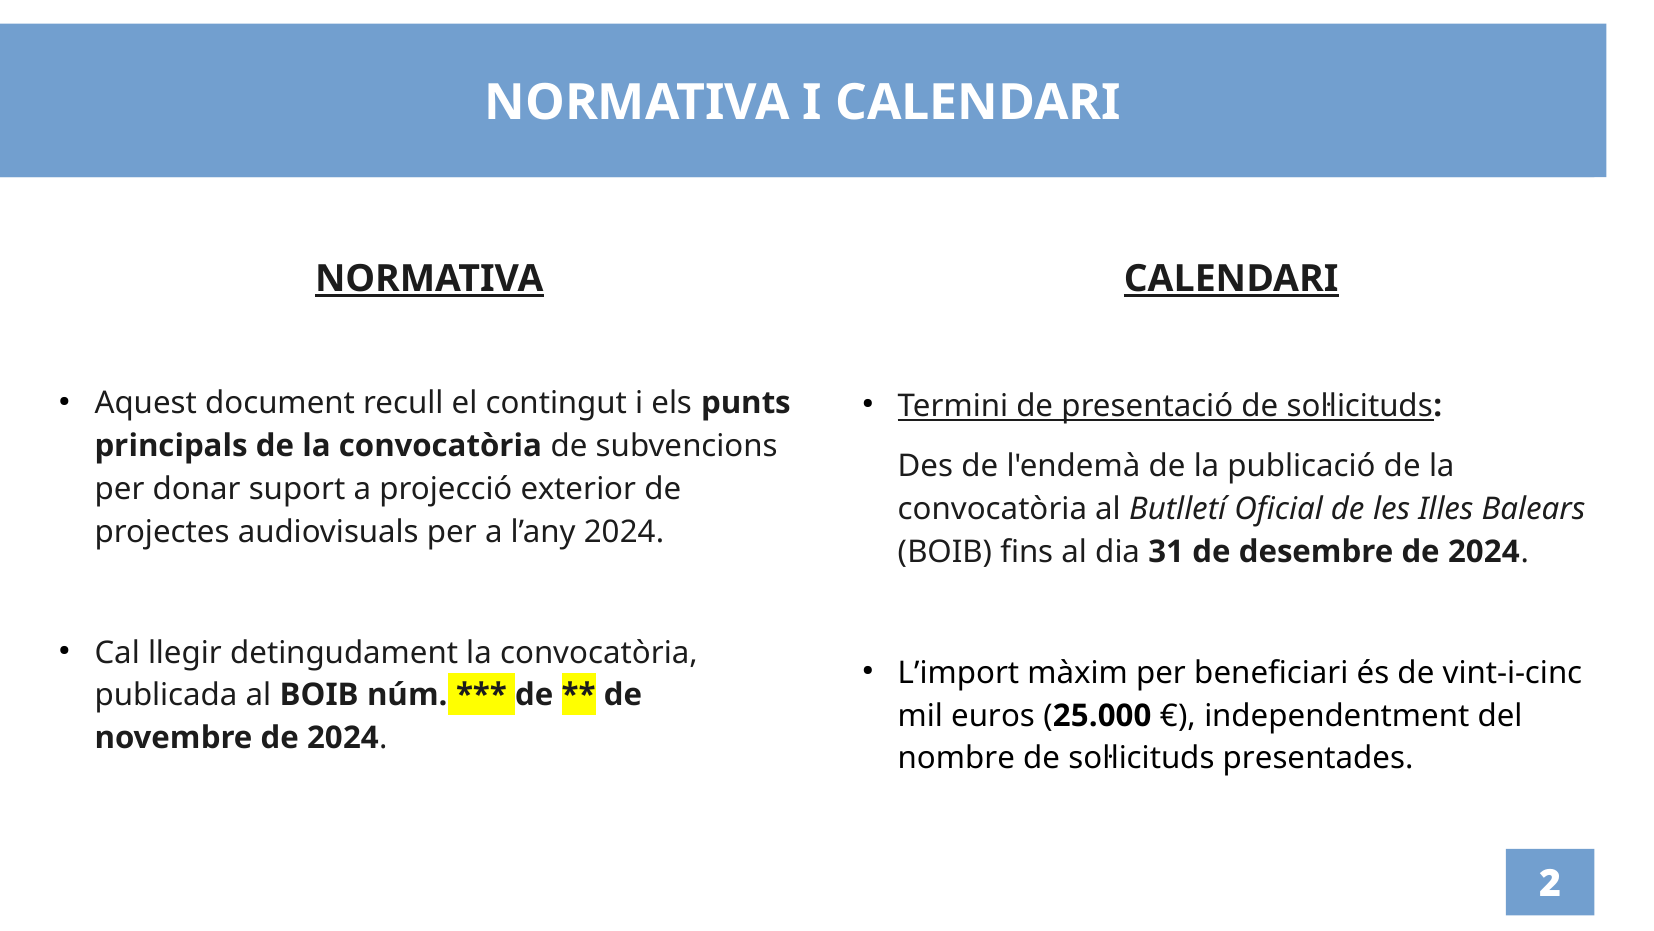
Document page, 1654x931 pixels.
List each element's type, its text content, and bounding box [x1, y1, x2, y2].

title NORMATIVA I CALENDARI [0, 23, 1607, 178]
list CALENDARI Termini de presentació de sol·licituds: Des de l'endemà de la publicació de la convocatòria al Butlletí Oficial de les Illes Balears (BOIB) fins al dia 31 de desembre de 2024. L’import màxim per beneficiari és de vint-i-cinc mil euros (25.000 €), independentment del nombre de sol·licituds presentades. [862, 250, 1601, 827]
list NORMATIVA Aquest document recull el contingut i els punts principals de la convocatòria de subvencions per donar suport a projecció exterior de projectes audiovisuals per a l’any 2024. Cal llegir detingudament la convocatòria, publicada al BOIB núm. *** de ** de novembre de 2024. [59, 250, 792, 827]
